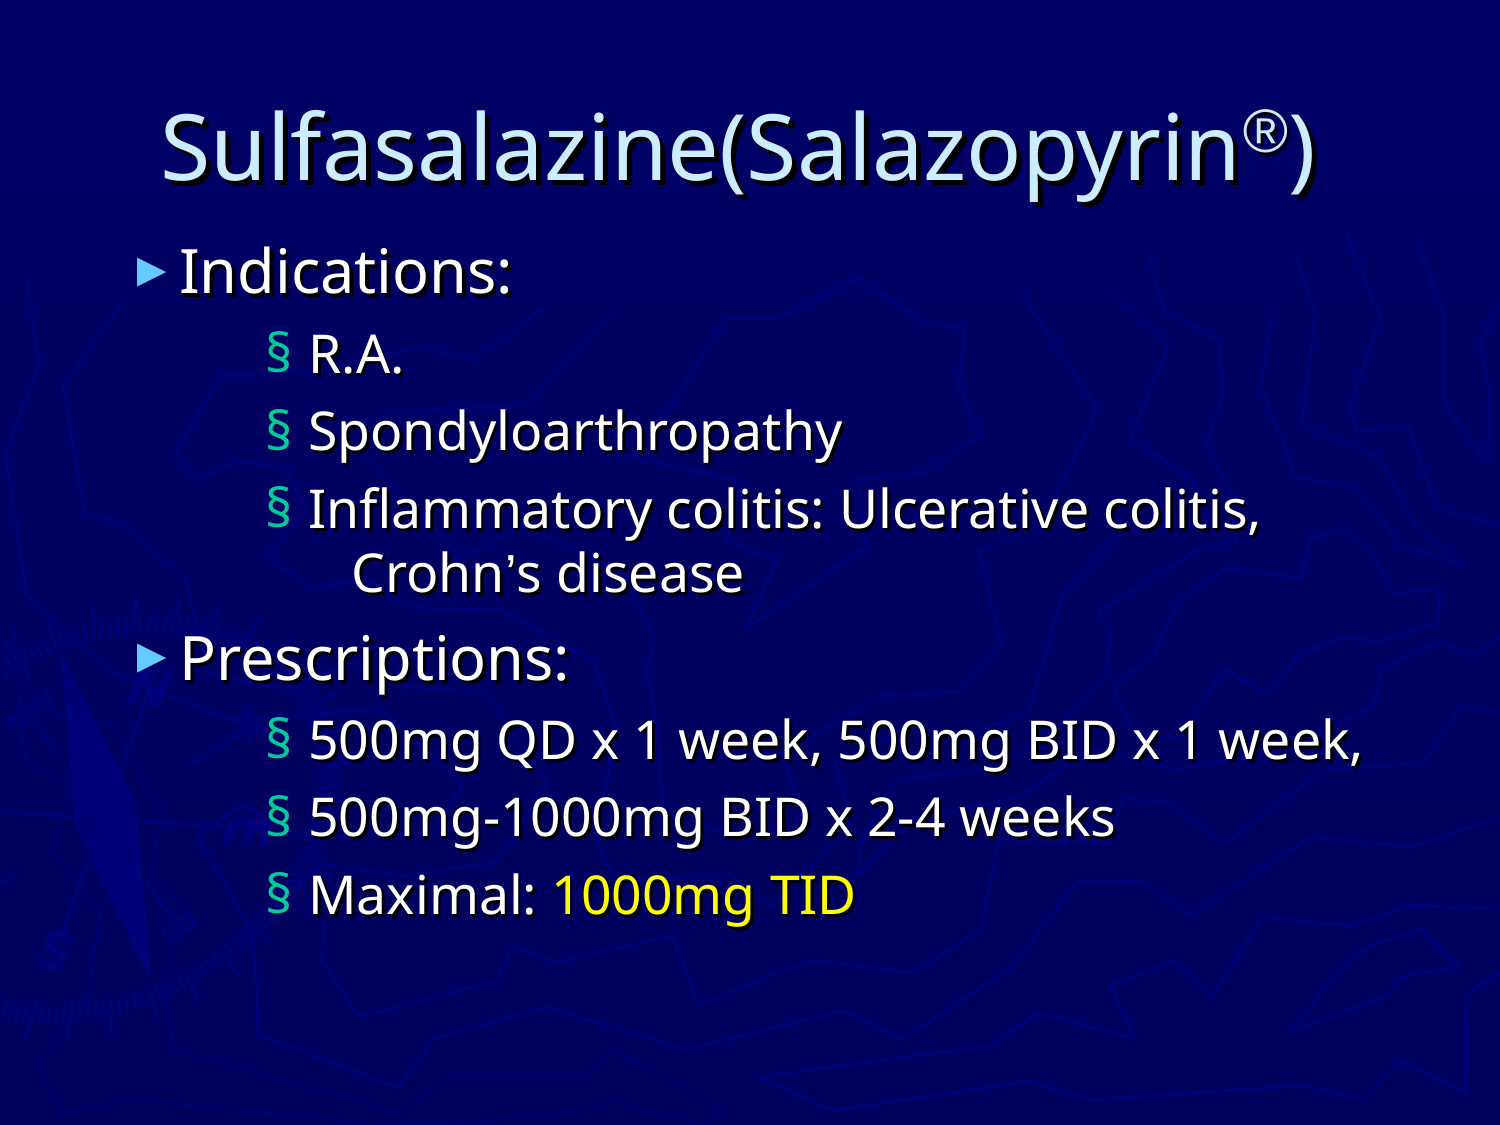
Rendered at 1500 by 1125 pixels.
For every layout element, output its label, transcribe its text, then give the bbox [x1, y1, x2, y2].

list Indications: R.A. Spondyloarthropathy Inflammatory colitis: Ulcerative colitis, Crohn’s disease Prescriptions: 500mg QD x 1 week, 500mg BID x 1 week, 500mg-1000mg BID x 2-4 weeks Maximal: 1000mg TID [112, 224, 1388, 1000]
title Sulfasalazine(Salazopyrin®) [112, 50, 1388, 224]
